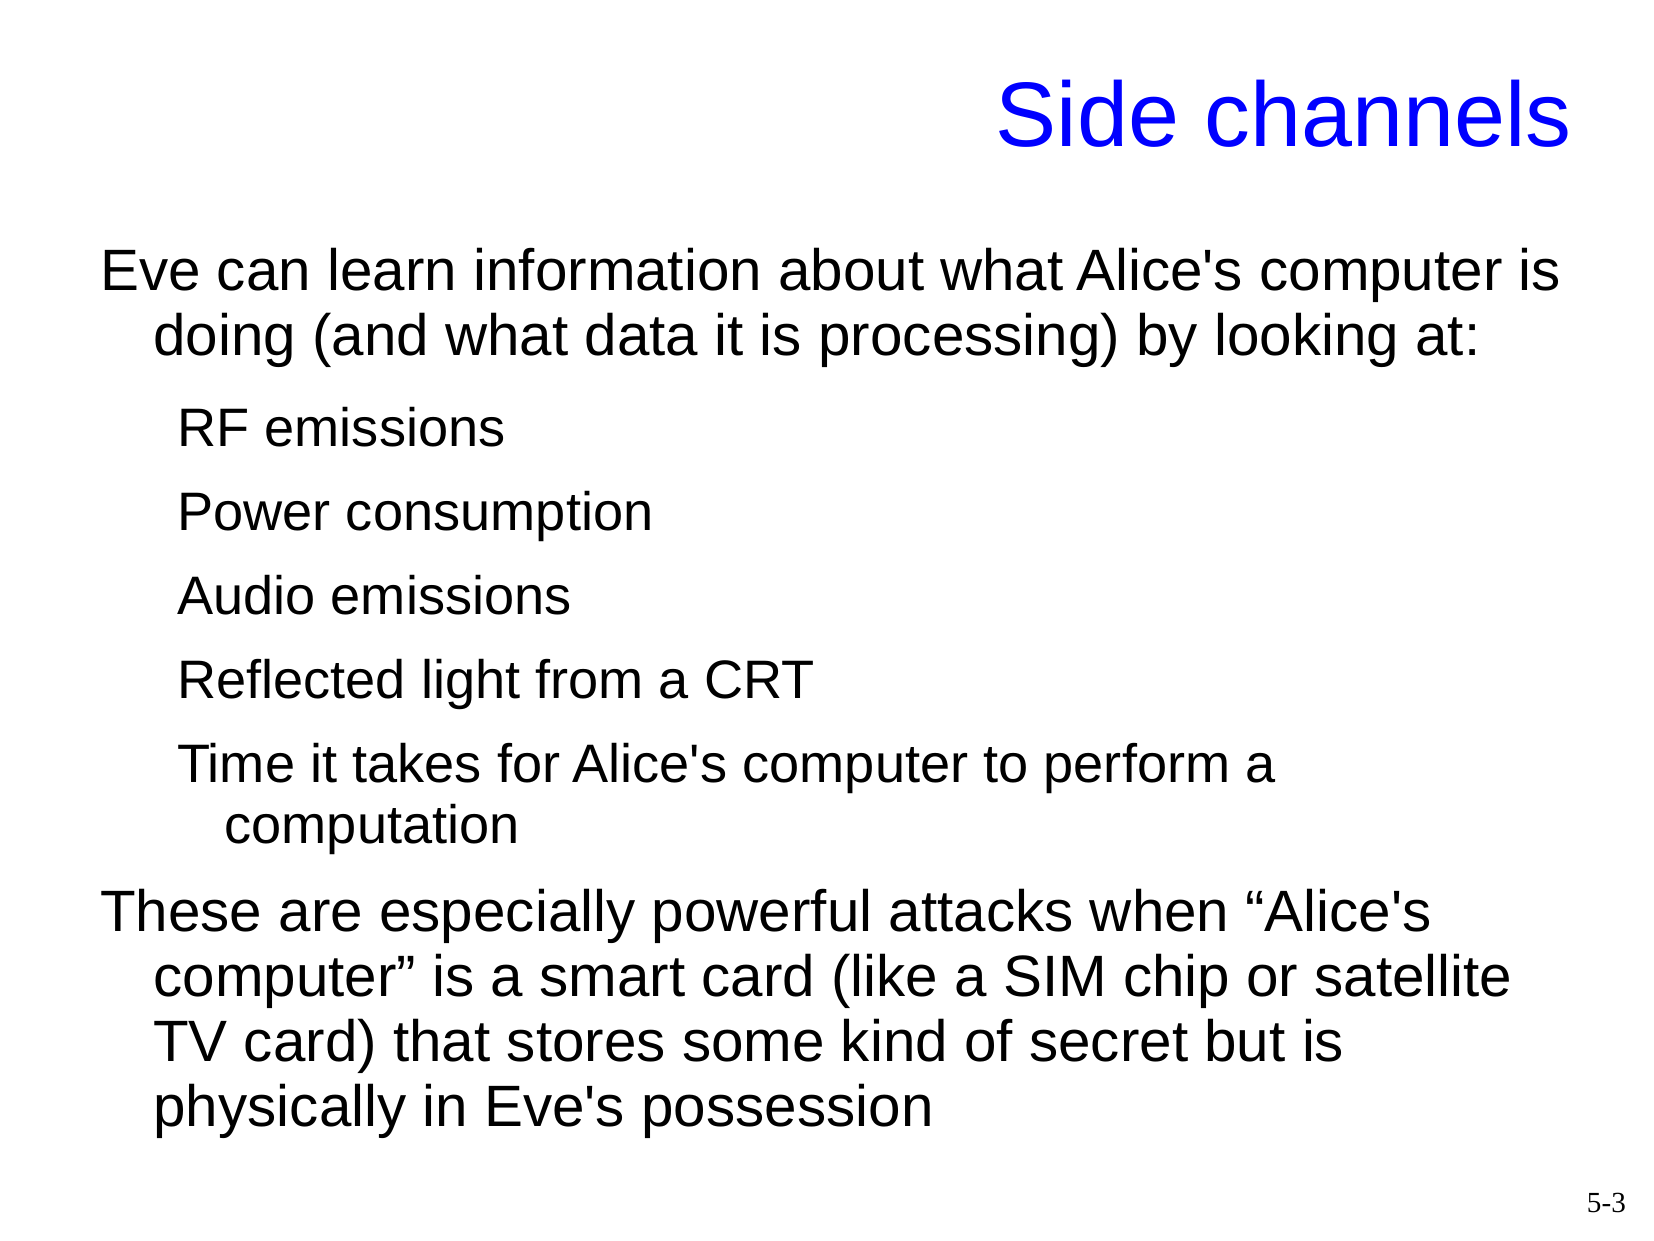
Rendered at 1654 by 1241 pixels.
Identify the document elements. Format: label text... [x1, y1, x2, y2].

title Side channels [84, 18, 1573, 211]
list Eve can learn information about what Alice's computer is doing (and what data it is processing) by looking at: RF emissions Power consumption Audio emissions Reflected light from a CRT Time it takes for Alice's computer to perform a computation These are especially powerful attacks when “Alice's computer” is a smart card (like a SIM chip or satellite TV card) that stores some kind of secret but is physically in Eve's possession [82, 237, 1571, 1156]
